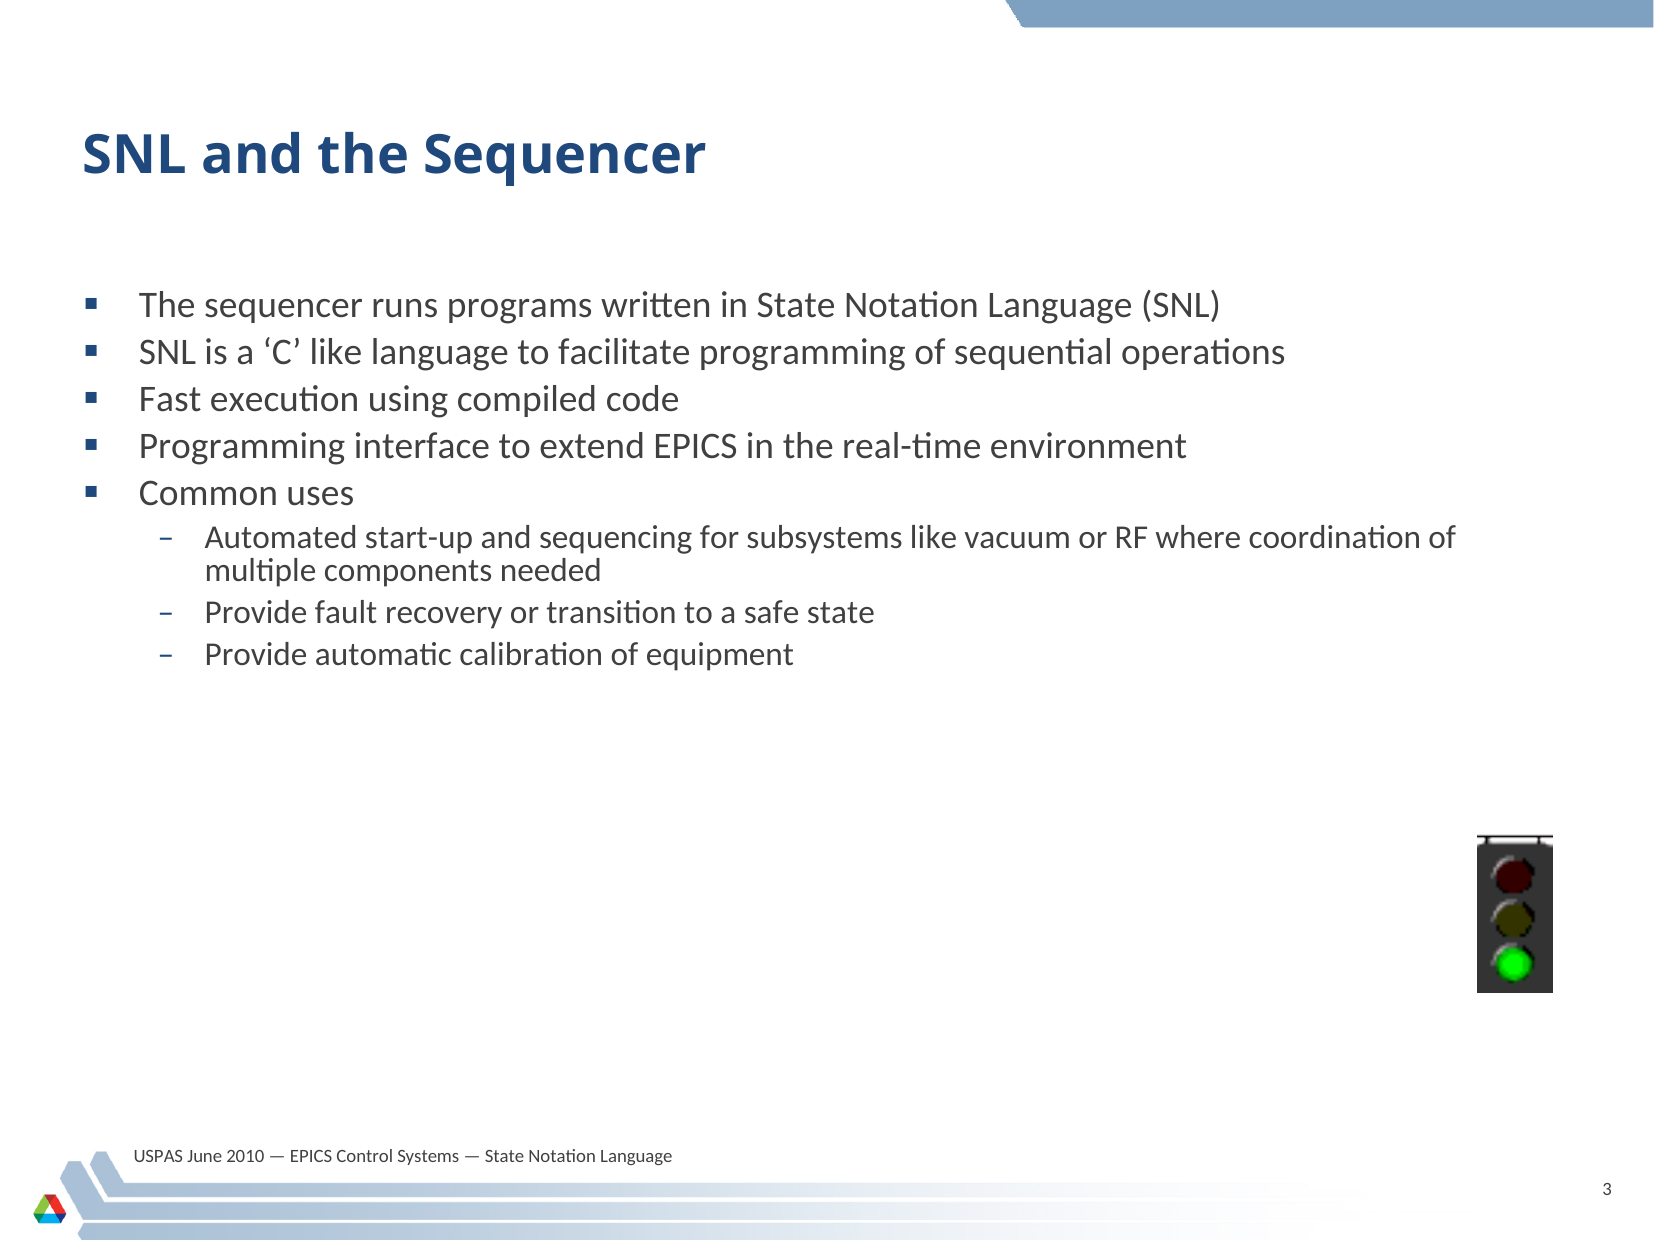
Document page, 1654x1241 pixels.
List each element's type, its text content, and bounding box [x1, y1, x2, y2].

list The sequencer runs programs written in State Notation Language (SNL) SNL is a ‘C’ like language to facilitate programming of sequential operations Fast execution using compiled code Programming interface to extend EPICS in the real-time environment Common uses Automated start-up and sequencing for subsystems like vacuum or RF where coordination of multiple components needed Provide fault recovery or transition to a safe state Provide automatic calibration of equipment [82, 289, 1571, 1108]
picture [1477, 833, 1553, 993]
title SNL and the Sequencer [82, 49, 1571, 257]
picture [0, 1143, 1654, 1240]
picture [0, 0, 1654, 29]
